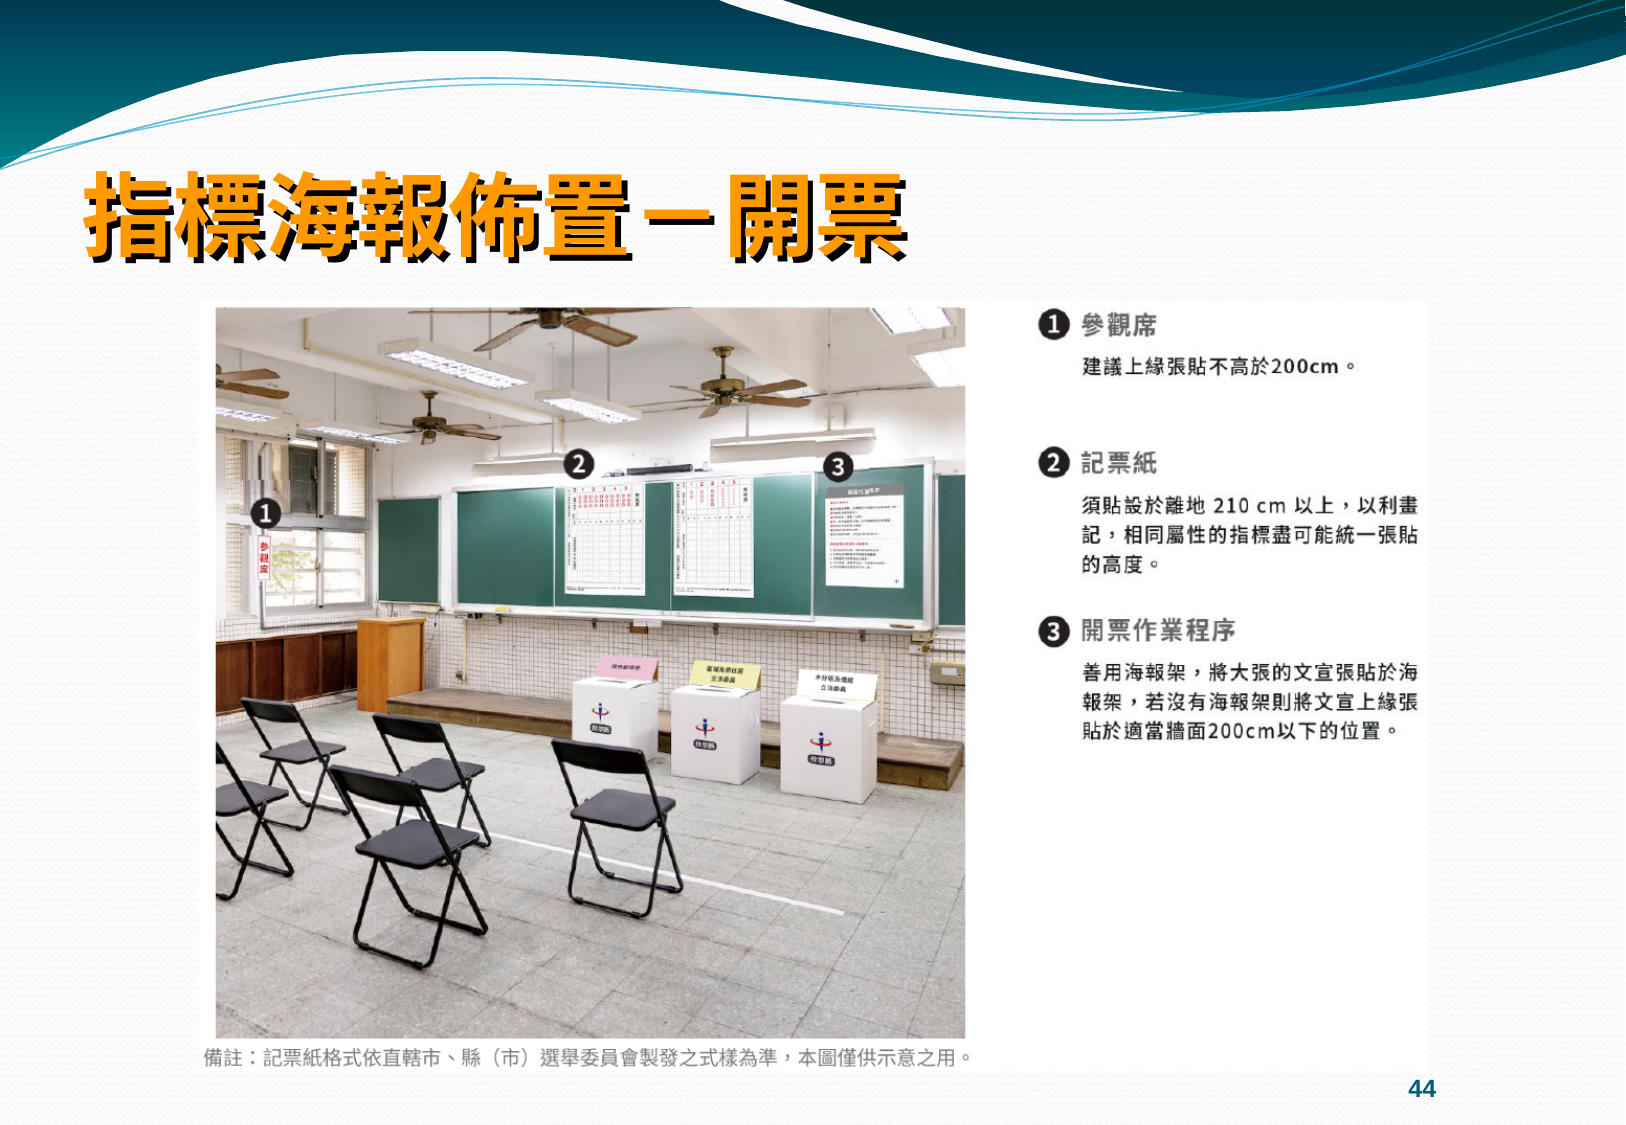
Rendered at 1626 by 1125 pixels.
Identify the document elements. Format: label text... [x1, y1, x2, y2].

title 指標海報佈置－開票 [81, 115, 1544, 304]
picture [199, 303, 1427, 1071]
text_box 44 [1408, 1042, 1544, 1103]
